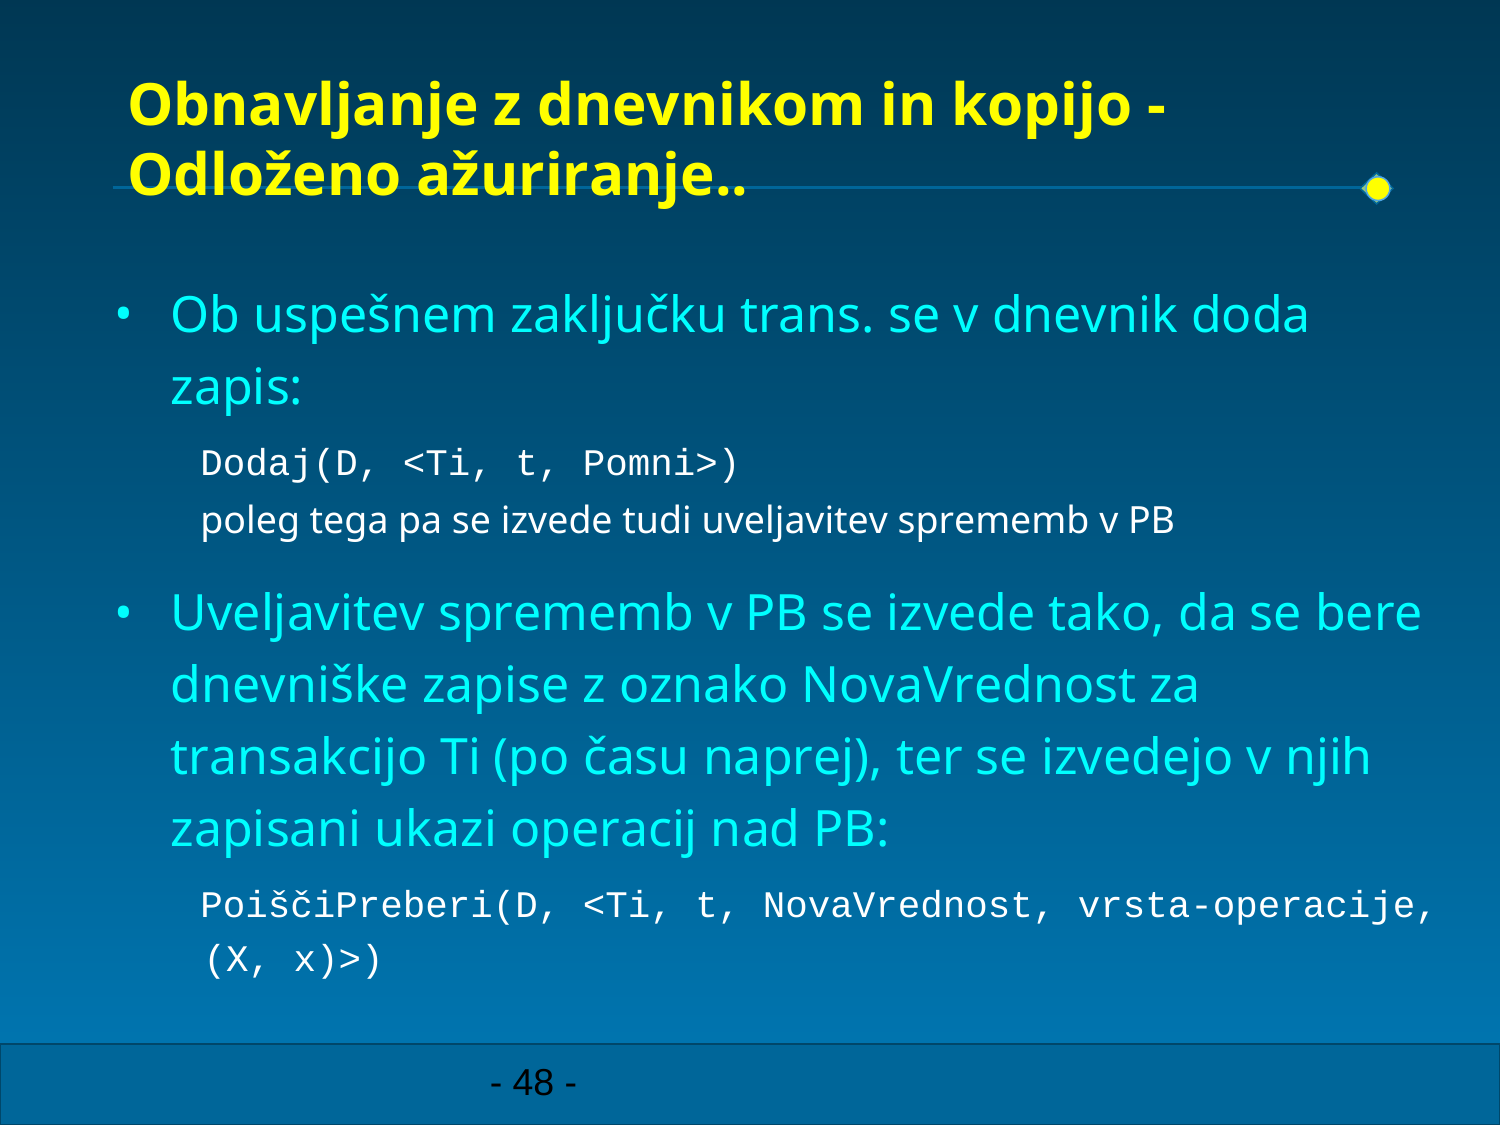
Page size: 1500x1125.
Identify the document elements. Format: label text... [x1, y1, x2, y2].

list Ob uspešnem zaključku trans. se v dnevnik doda zapis: Dodaj(D, <Ti, t, Pomni>) poleg tega pa se izvede tudi uveljavitev sprememb v PB Uveljavitev sprememb v PB se izvede tako, da se bere dnevniške zapise z oznako NovaVrednost za transakcijo Ti (po času naprej), ter se izvedejo v njih zapisani ukazi operacij nad PB: PoiščiPreberi(D, <Ti, t, NovaVrednost, vrsta-operacije, (X, x)>) [99, 262, 1471, 1035]
title Obnavljanje z dnevnikom in kopijo - Odloženo ažuriranje.. [112, 60, 1388, 216]
